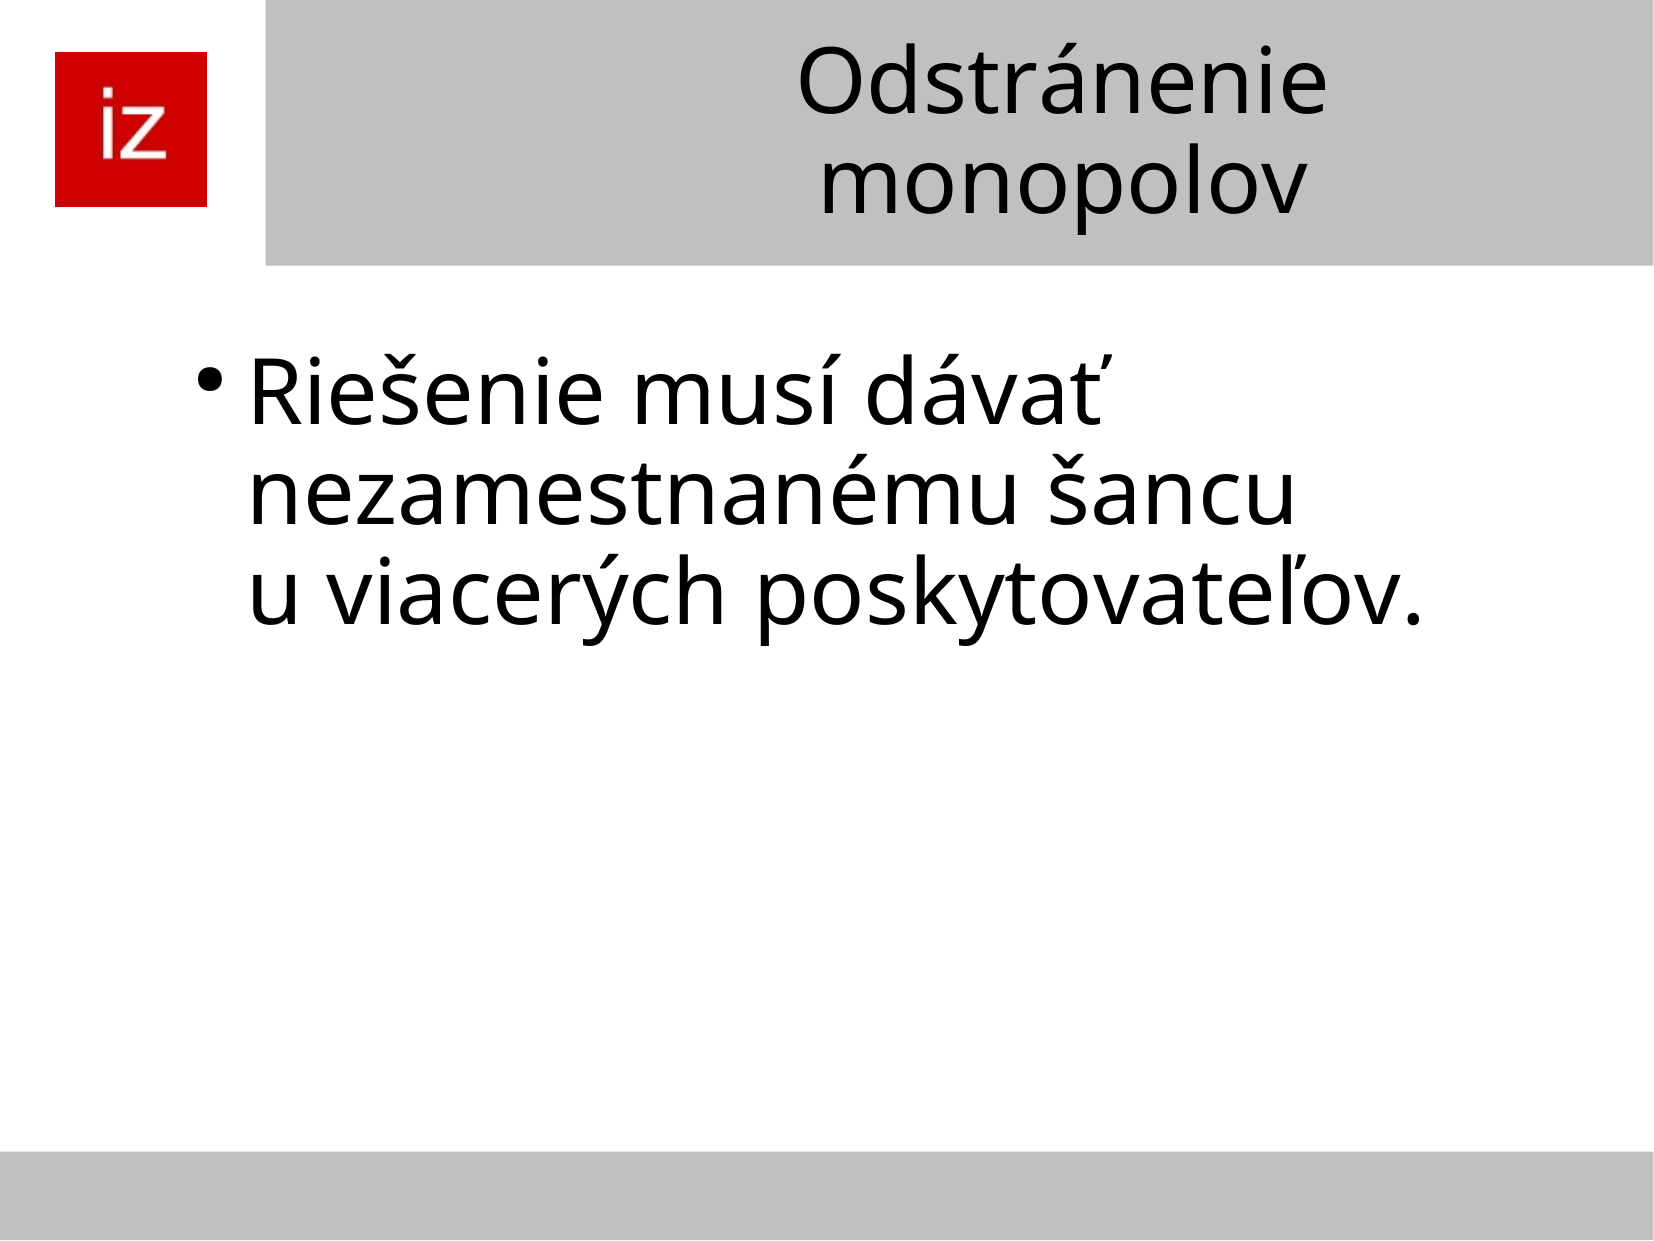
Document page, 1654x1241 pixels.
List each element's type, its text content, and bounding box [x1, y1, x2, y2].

list Riešenie musí dávať nezamestnanému šancu u viacerých poskytovateľov. [121, 344, 1533, 1126]
title Odstránenie monopolov [561, 29, 1565, 237]
picture [55, 52, 207, 207]
